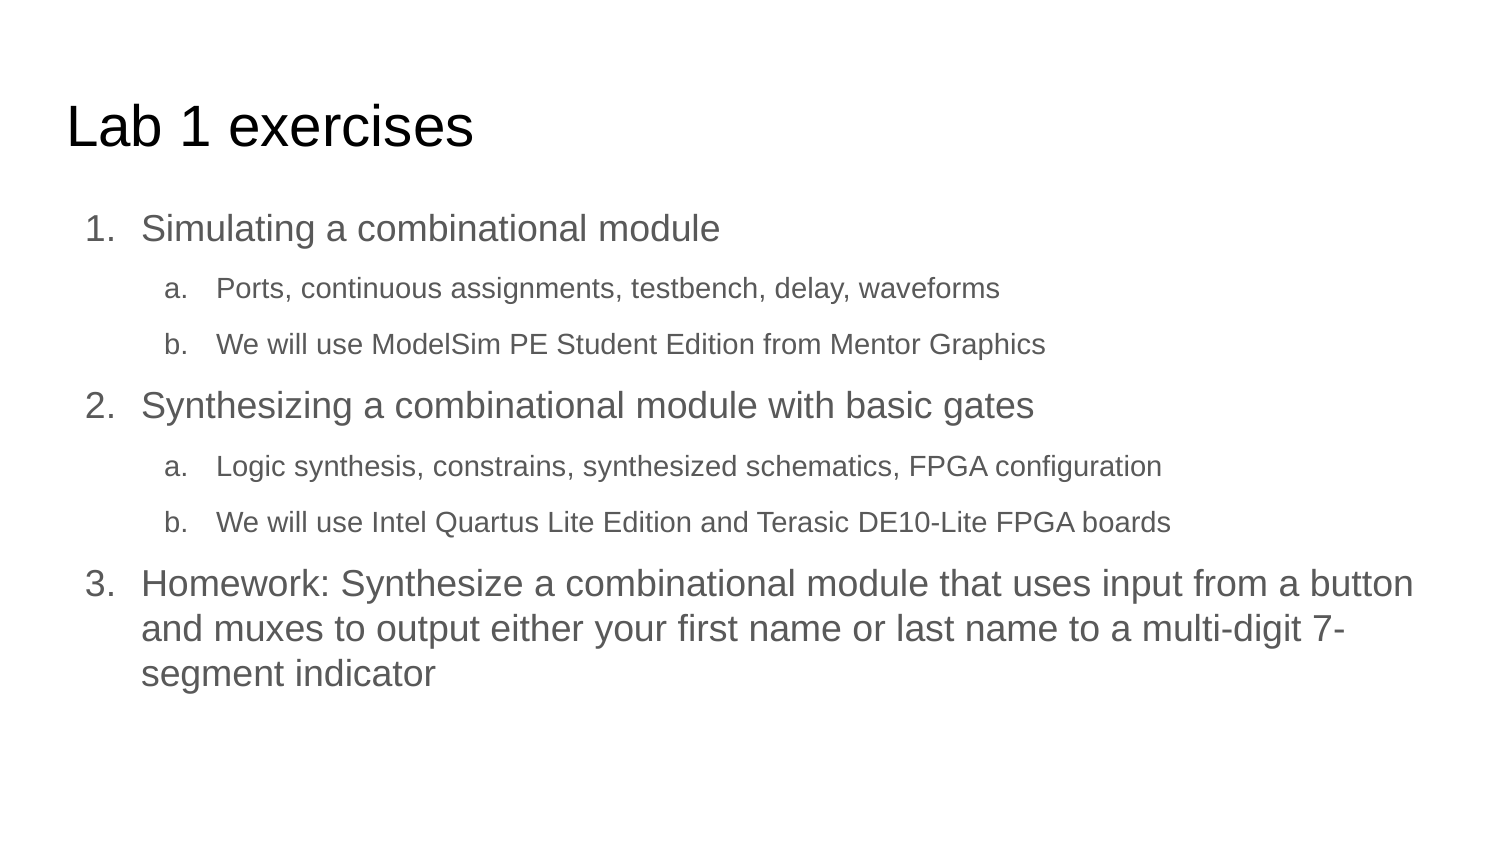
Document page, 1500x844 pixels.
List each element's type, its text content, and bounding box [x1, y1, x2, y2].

title Lab 1 exercises [51, 72, 1449, 167]
list Simulating a combinational module Ports, continuous assignments, testbench, delay, waveforms We will use ModelSim PE Student Edition from Mentor Graphics Synthesizing a combinational module with basic gates Logic synthesis, constrains, synthesized schematics, FPGA configuration We will use Intel Quartus Lite Edition and Terasic DE10-Lite FPGA boards Homework: Synthesize a combinational module that uses input from a button and muxes to output either your first name or last name to a multi-digit 7-segment indicator [51, 189, 1449, 750]
